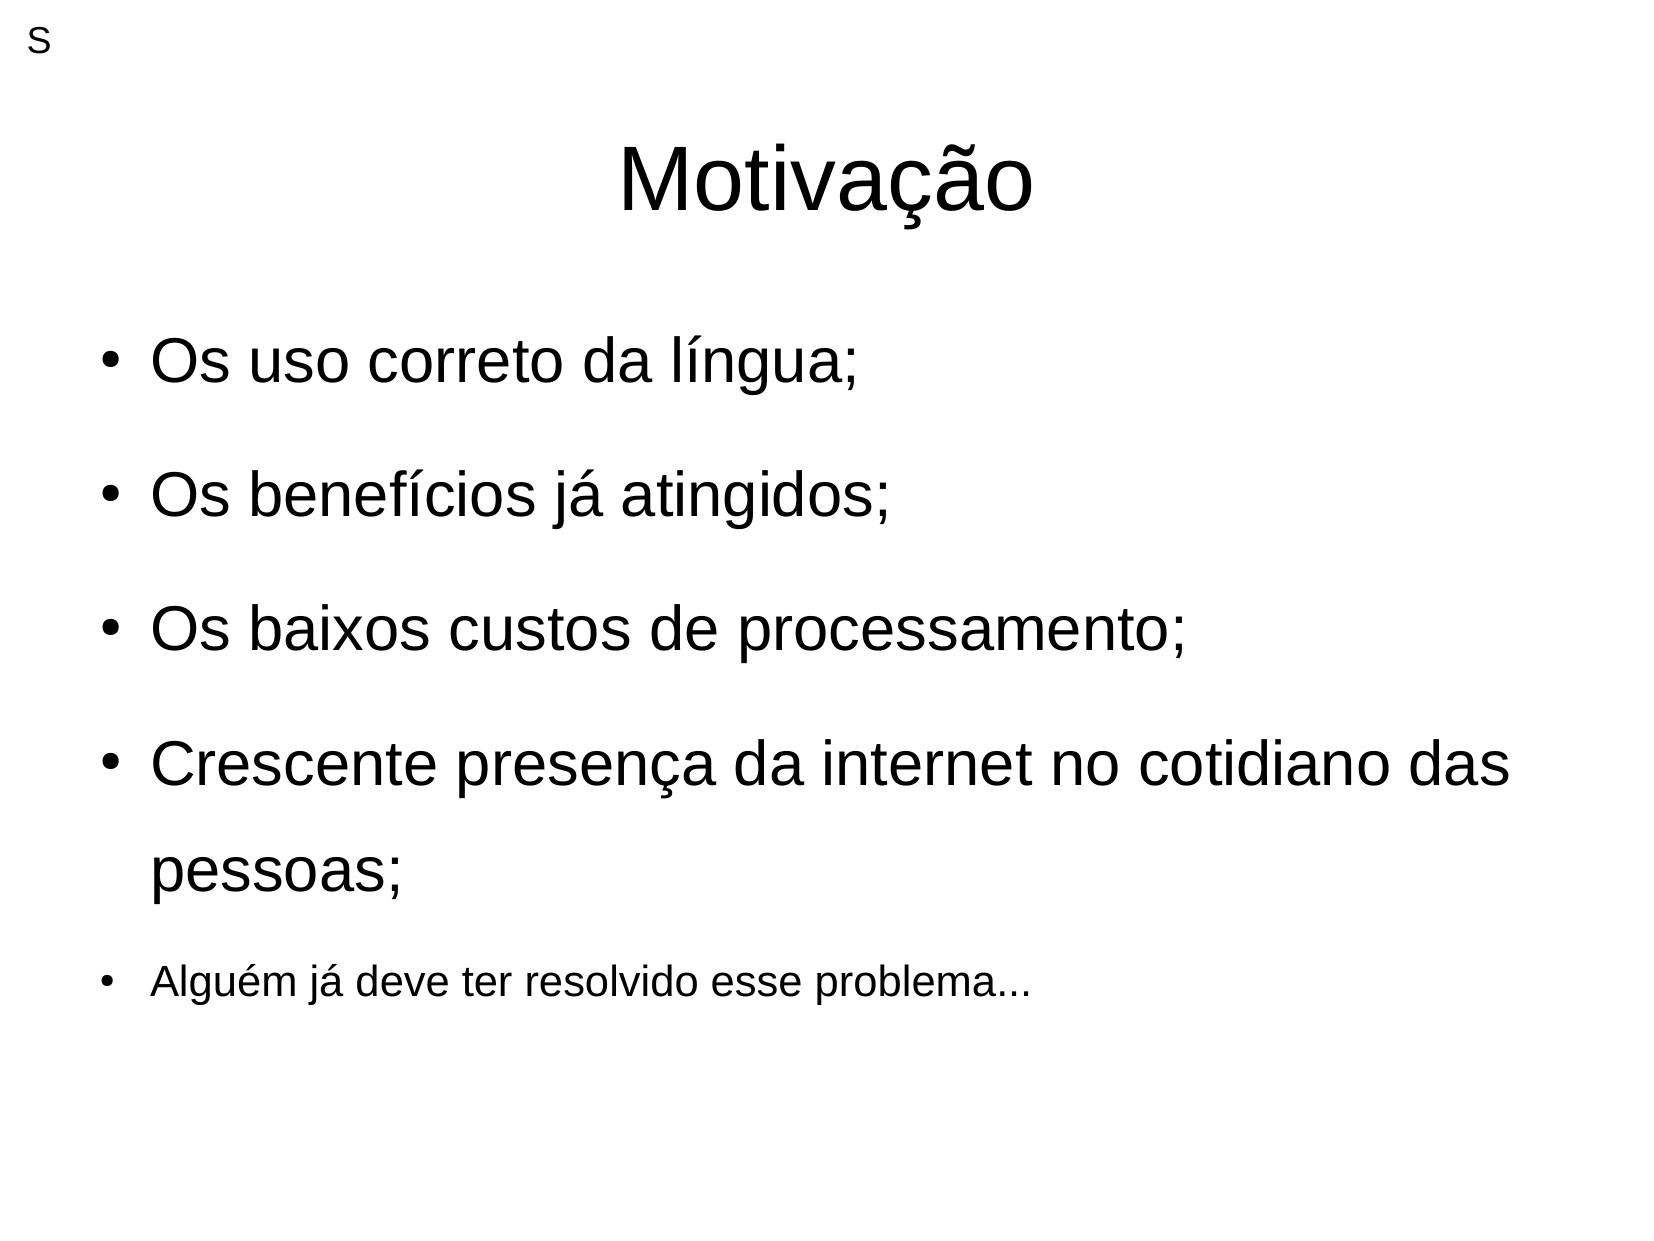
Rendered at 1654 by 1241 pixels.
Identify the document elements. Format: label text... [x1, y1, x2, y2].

list Os uso correto da língua; Os benefícios já atingidos; Os baixos custos de processamento; Crescente presença da internet no cotidiano das pessoas; Alguém já deve ter resolvido esse problema... [82, 290, 1571, 1010]
text_box S [11, 11, 67, 69]
title Motivação [82, 49, 1571, 257]
